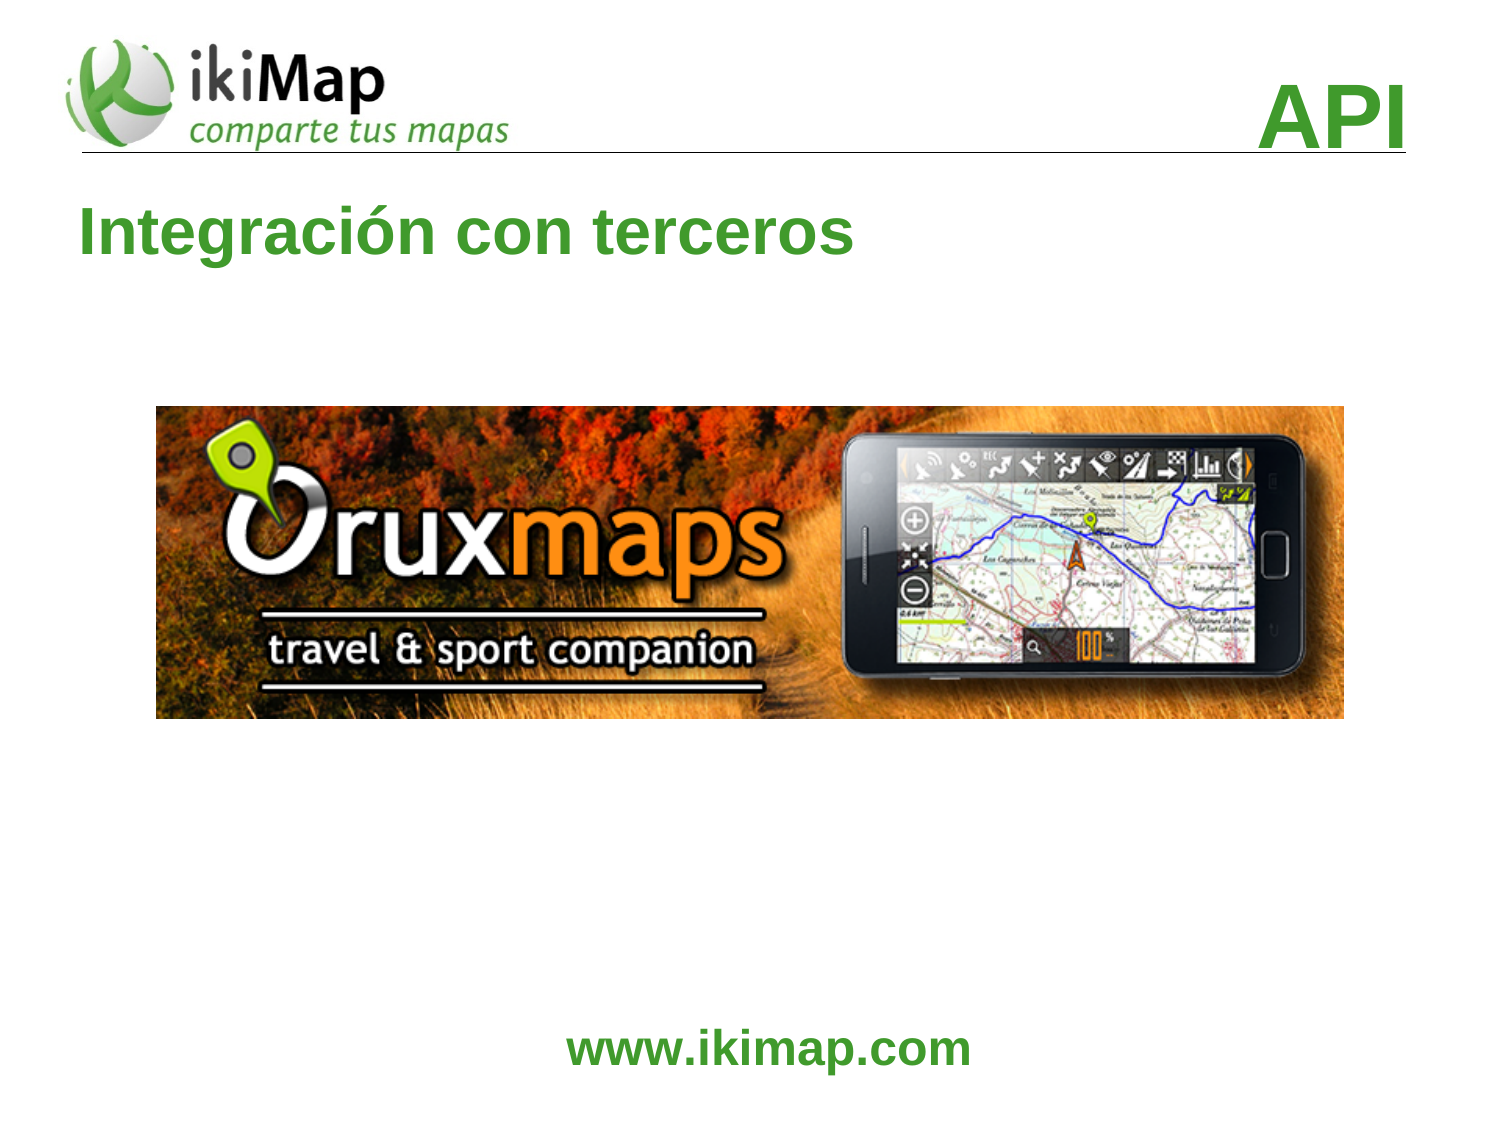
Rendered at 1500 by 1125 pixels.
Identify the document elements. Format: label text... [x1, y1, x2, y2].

text_box API [1241, 49, 1425, 175]
text_box www.ikimap.com [551, 1007, 988, 1084]
picture [156, 406, 1344, 719]
text_box Integración con terceros [63, 179, 1425, 436]
picture [58, 35, 526, 152]
